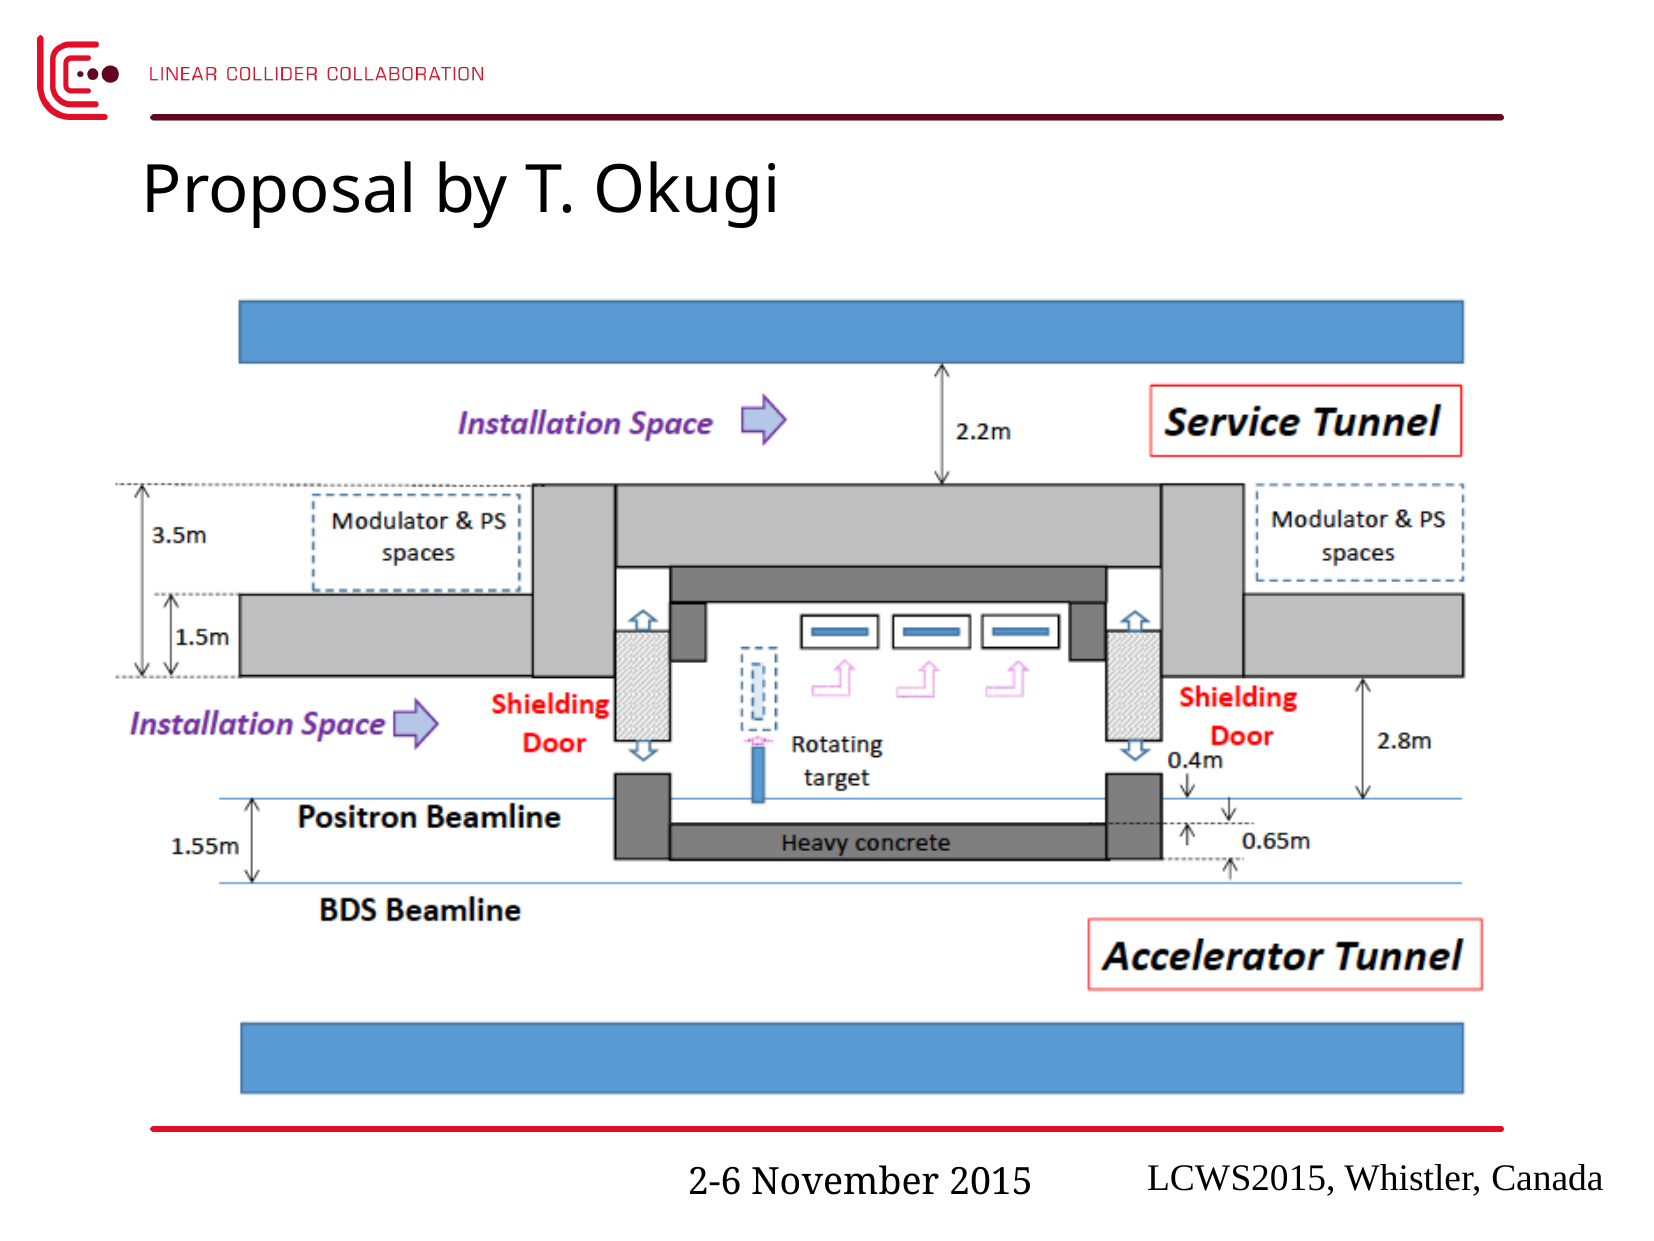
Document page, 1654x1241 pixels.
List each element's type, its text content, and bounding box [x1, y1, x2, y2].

picture [86, 278, 1504, 1132]
picture [37, 35, 483, 120]
title Proposal by T. Okugi [141, 82, 1630, 290]
